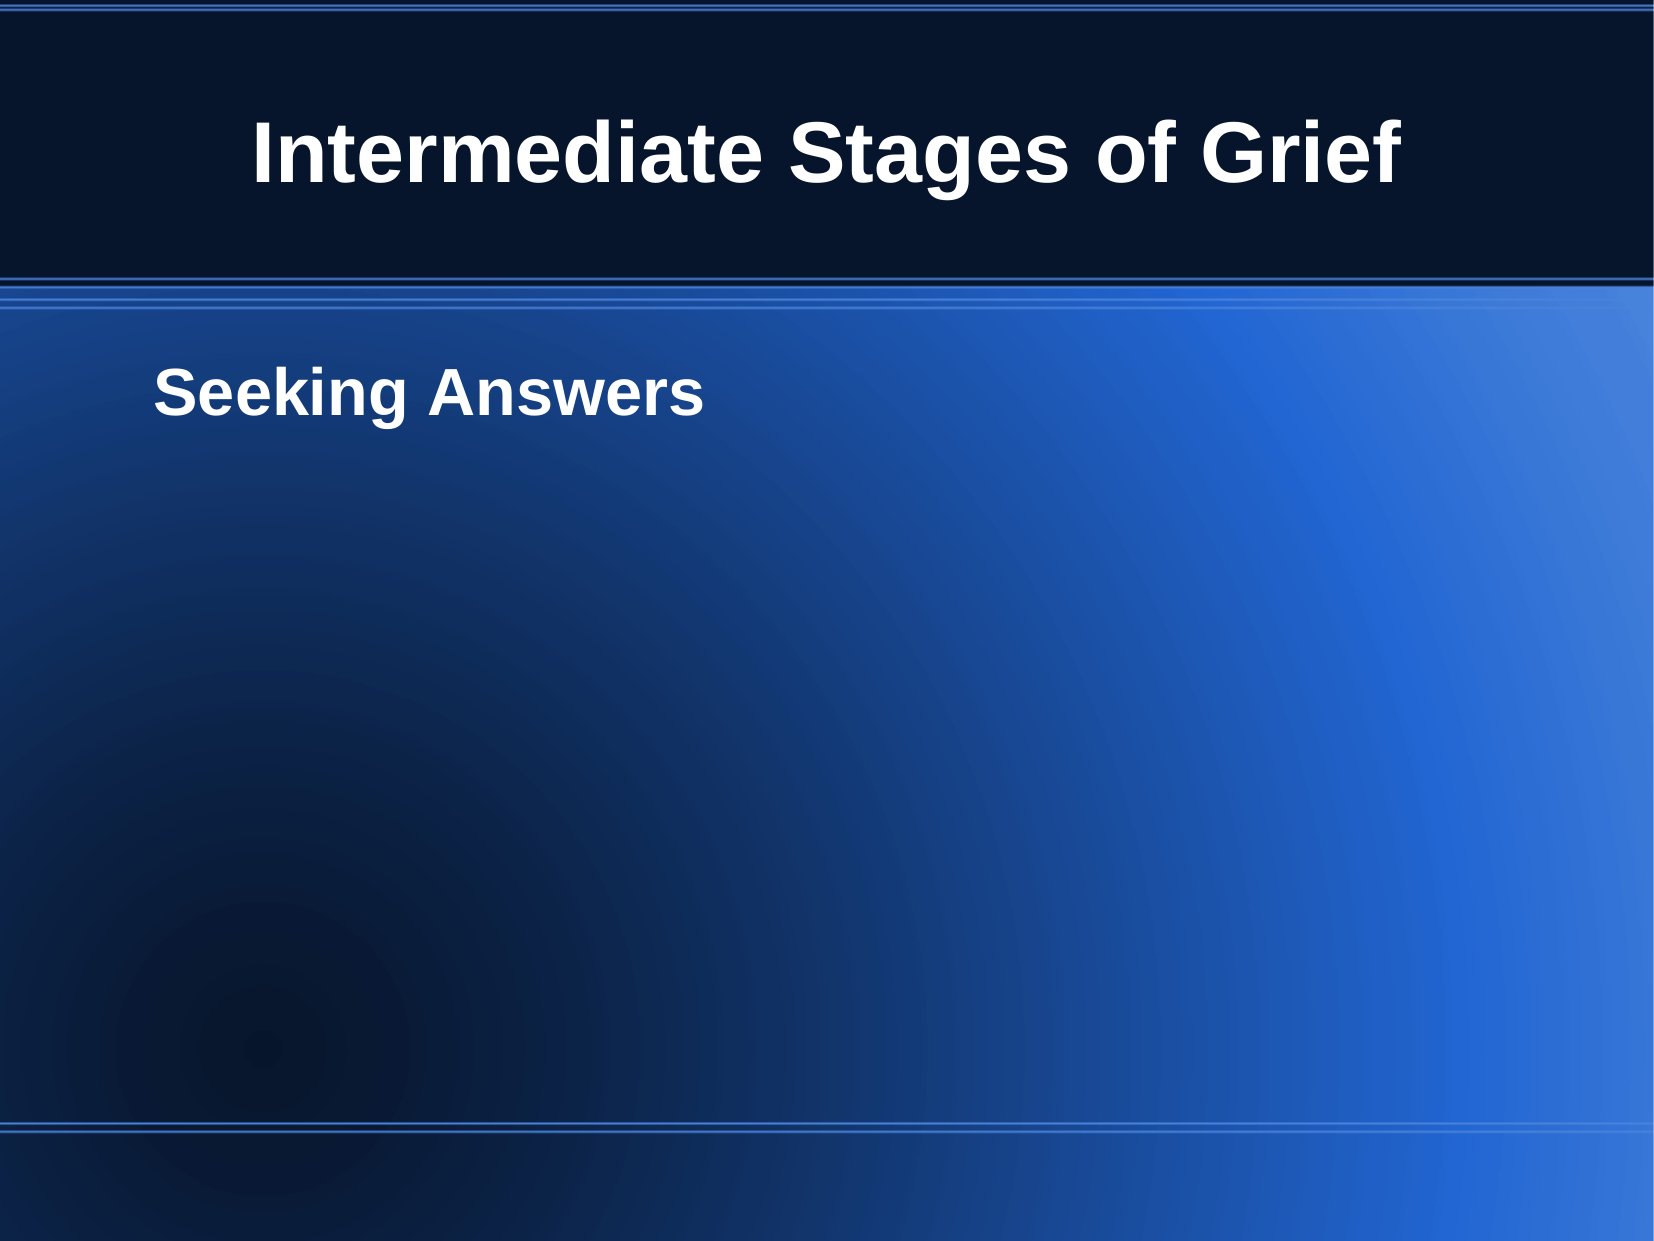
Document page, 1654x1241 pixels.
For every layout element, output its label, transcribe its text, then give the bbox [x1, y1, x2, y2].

title Intermediate Stages of Grief [82, 49, 1571, 257]
picture [0, 0, 1654, 1241]
list Seeking Answers [82, 355, 1571, 1058]
